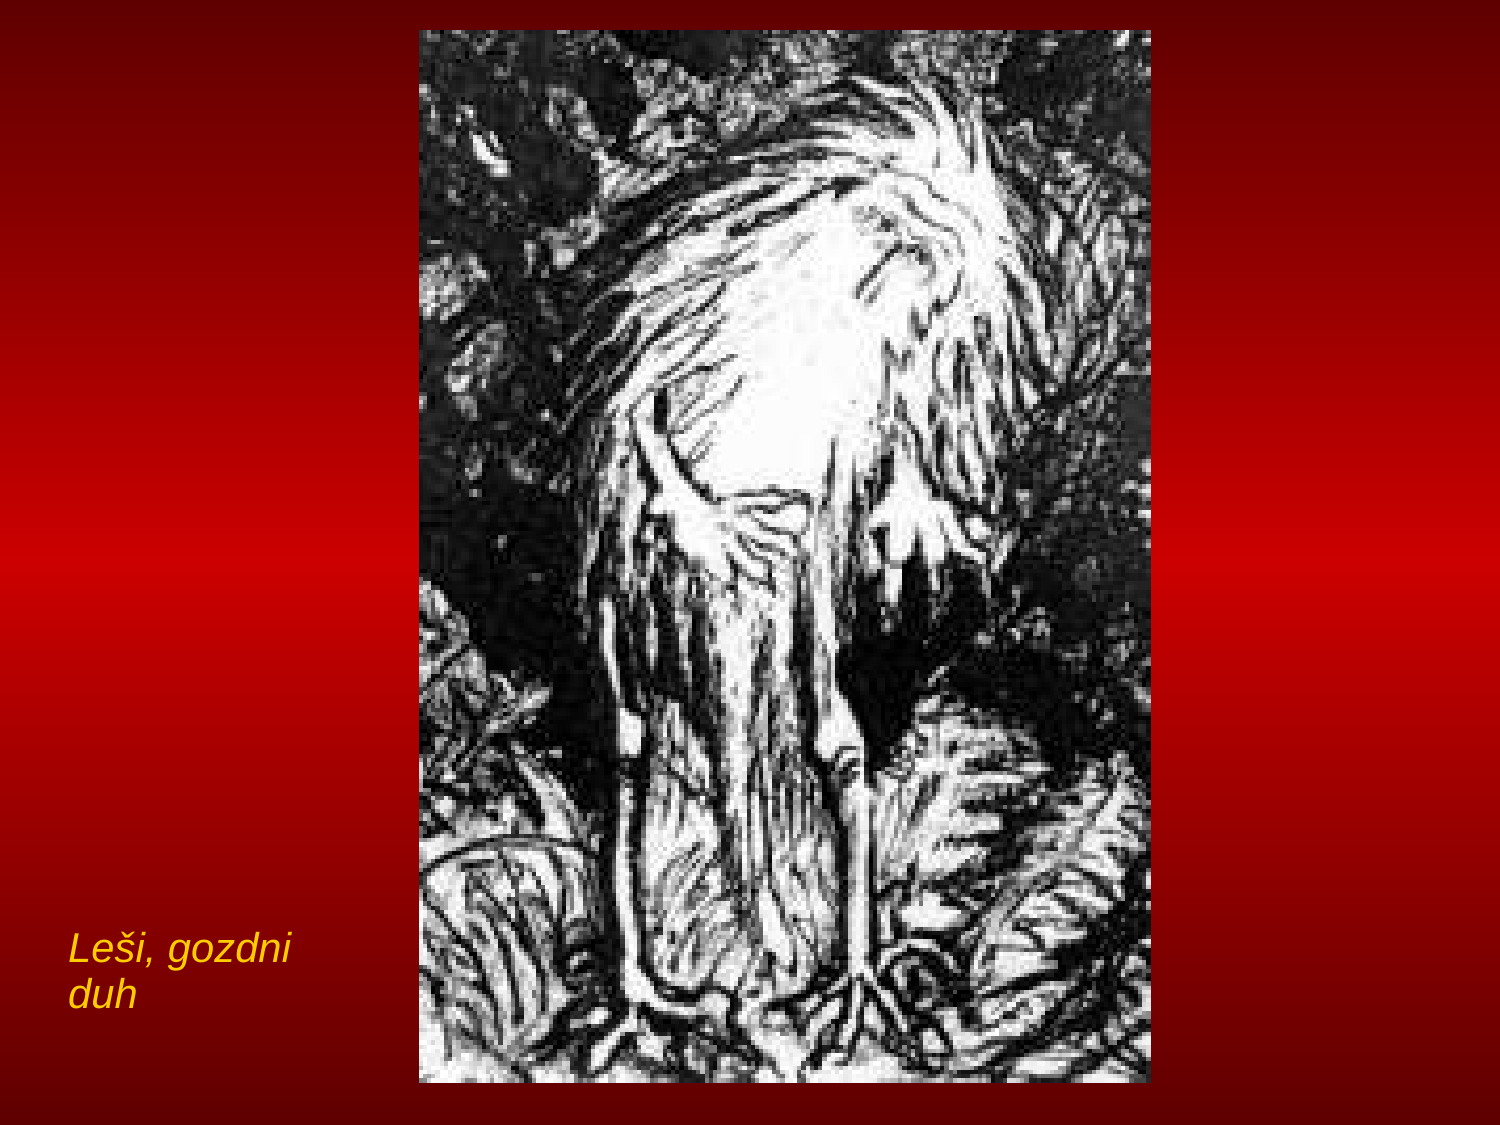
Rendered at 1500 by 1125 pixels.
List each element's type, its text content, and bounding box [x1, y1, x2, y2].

table_header Leši, gozdni duh [53, 917, 360, 1035]
picture [419, 30, 1151, 1083]
